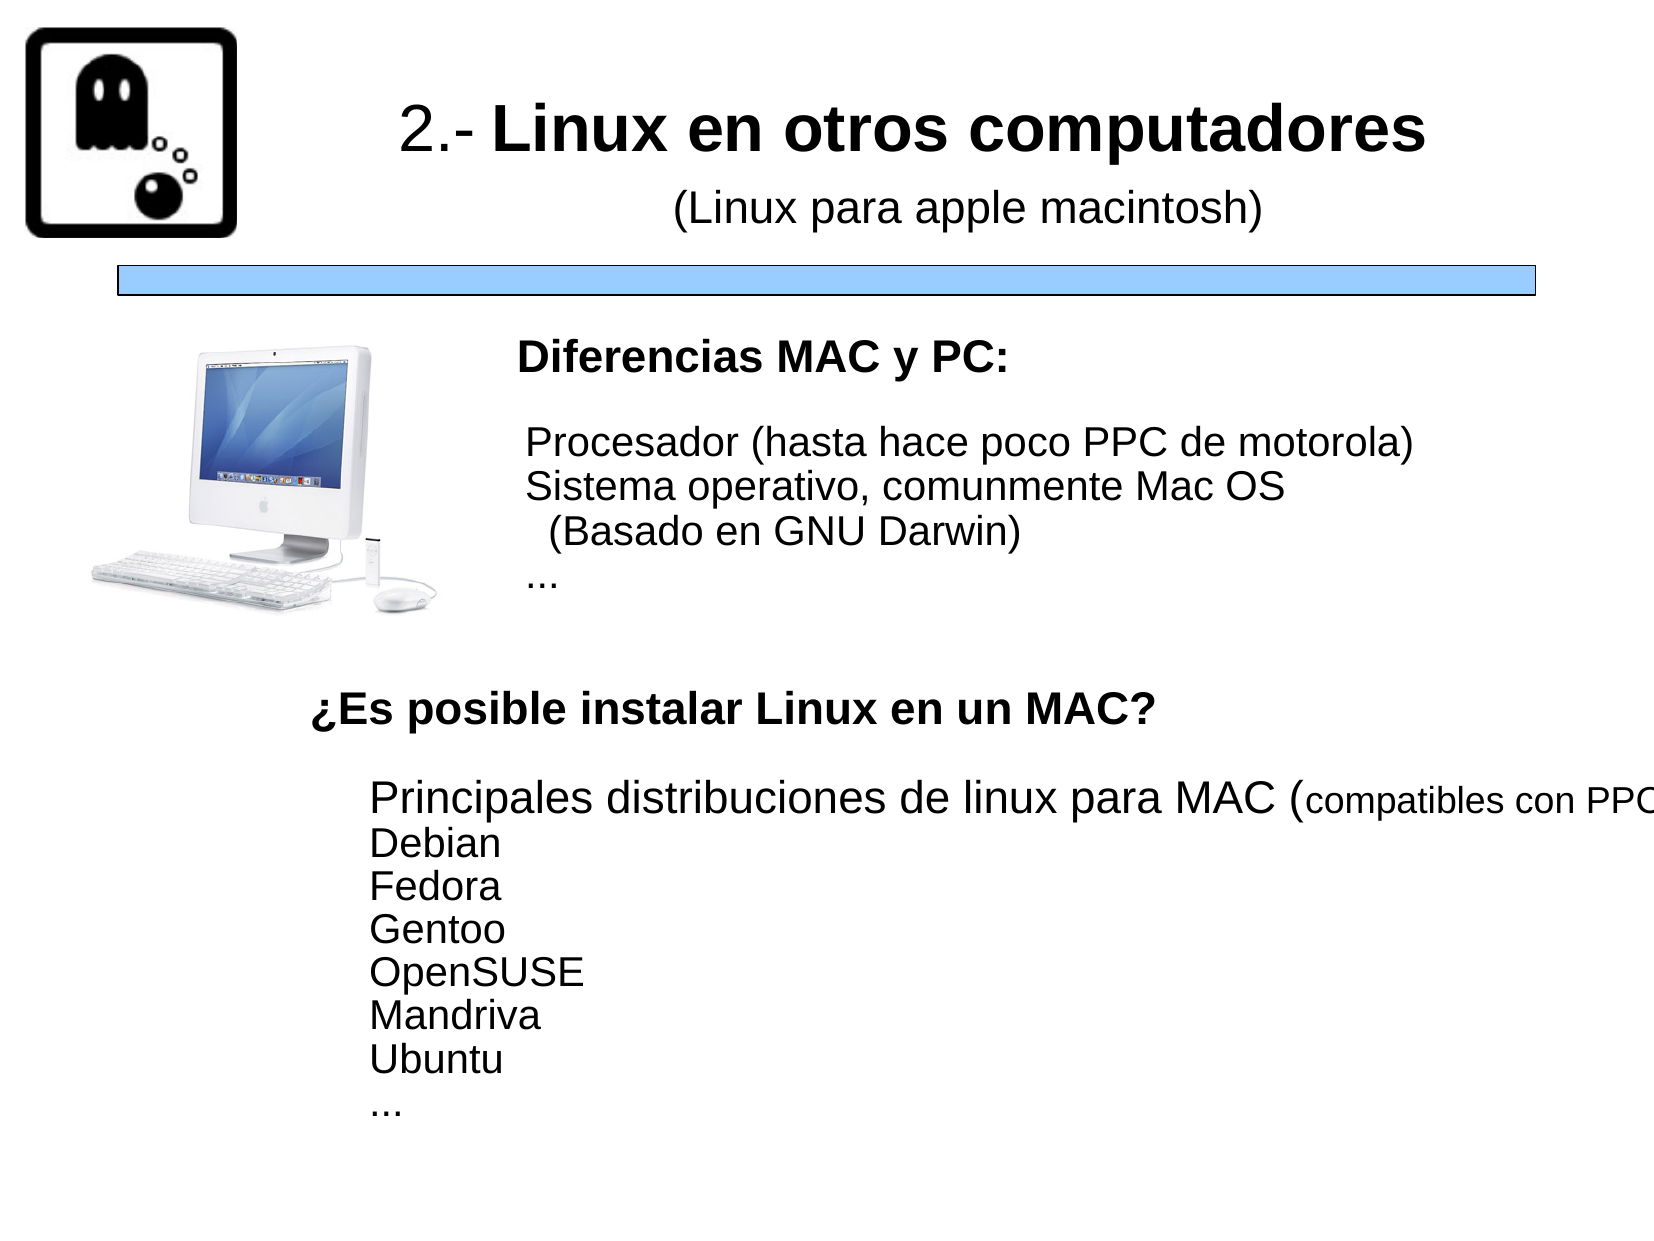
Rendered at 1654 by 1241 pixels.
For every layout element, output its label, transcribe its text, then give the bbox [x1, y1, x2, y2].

text_box 2.- [383, 88, 473, 179]
picture [24, 27, 237, 238]
text_box Diferencias MAC y PC: [502, 327, 1182, 394]
text_box Principales distribuciones de linux para MAC (compatibles con PPC): Debian Fedora Gentoo OpenSUSE Mandriva Ubuntu ... [354, 767, 1300, 1160]
text_box (Linux para apple macintosh)‏ [657, 177, 1152, 244]
text_box Procesador (hasta hace poco PPC de motorola)‏ Sistema operativo, comunmente Mac OS (Basado en GNU Darwin)‏ ... [510, 413, 1449, 615]
text_box [118, 265, 1536, 296]
picture [66, 324, 473, 630]
text_box Linux en otros computadores [473, 88, 1447, 178]
text_box ¿Es posible instalar Linux en un MAC? [295, 679, 1211, 746]
